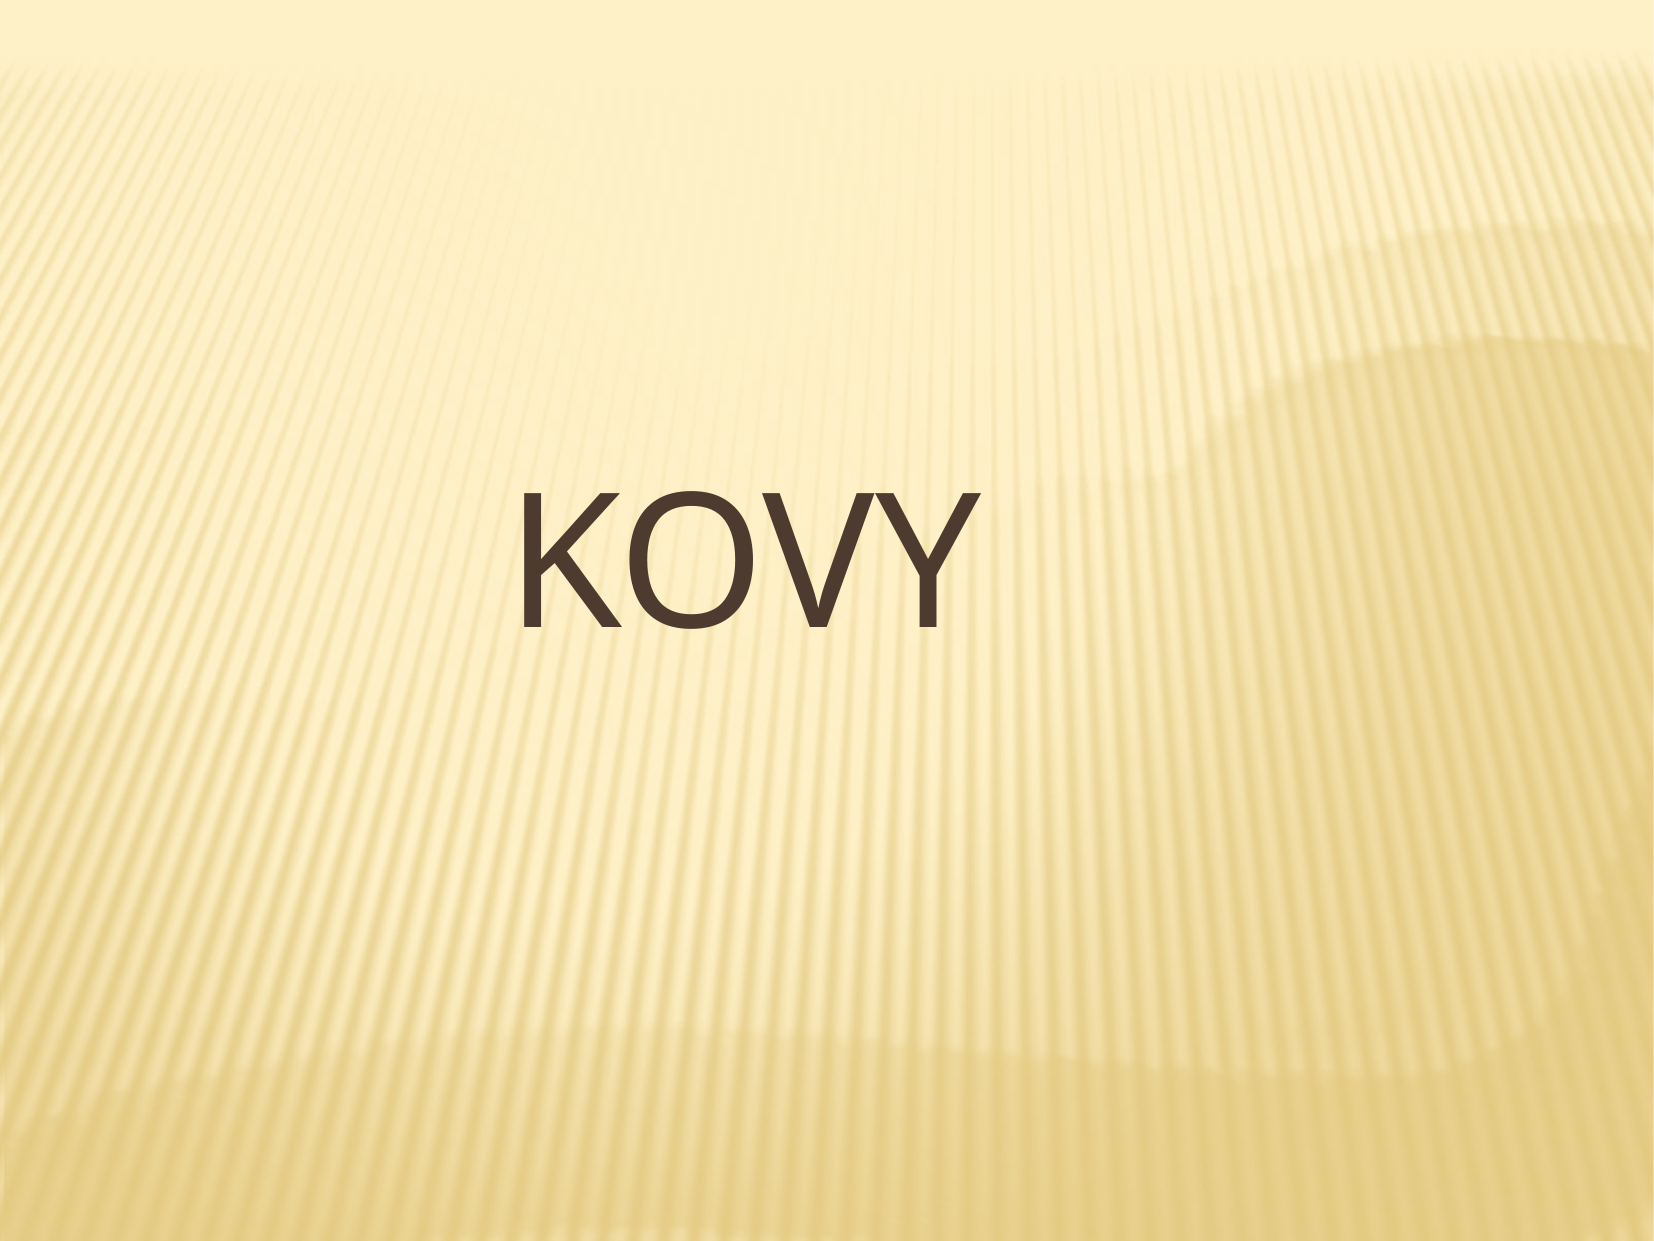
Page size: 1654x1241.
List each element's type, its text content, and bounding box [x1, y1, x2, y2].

title Kovy [0, 429, 1489, 675]
